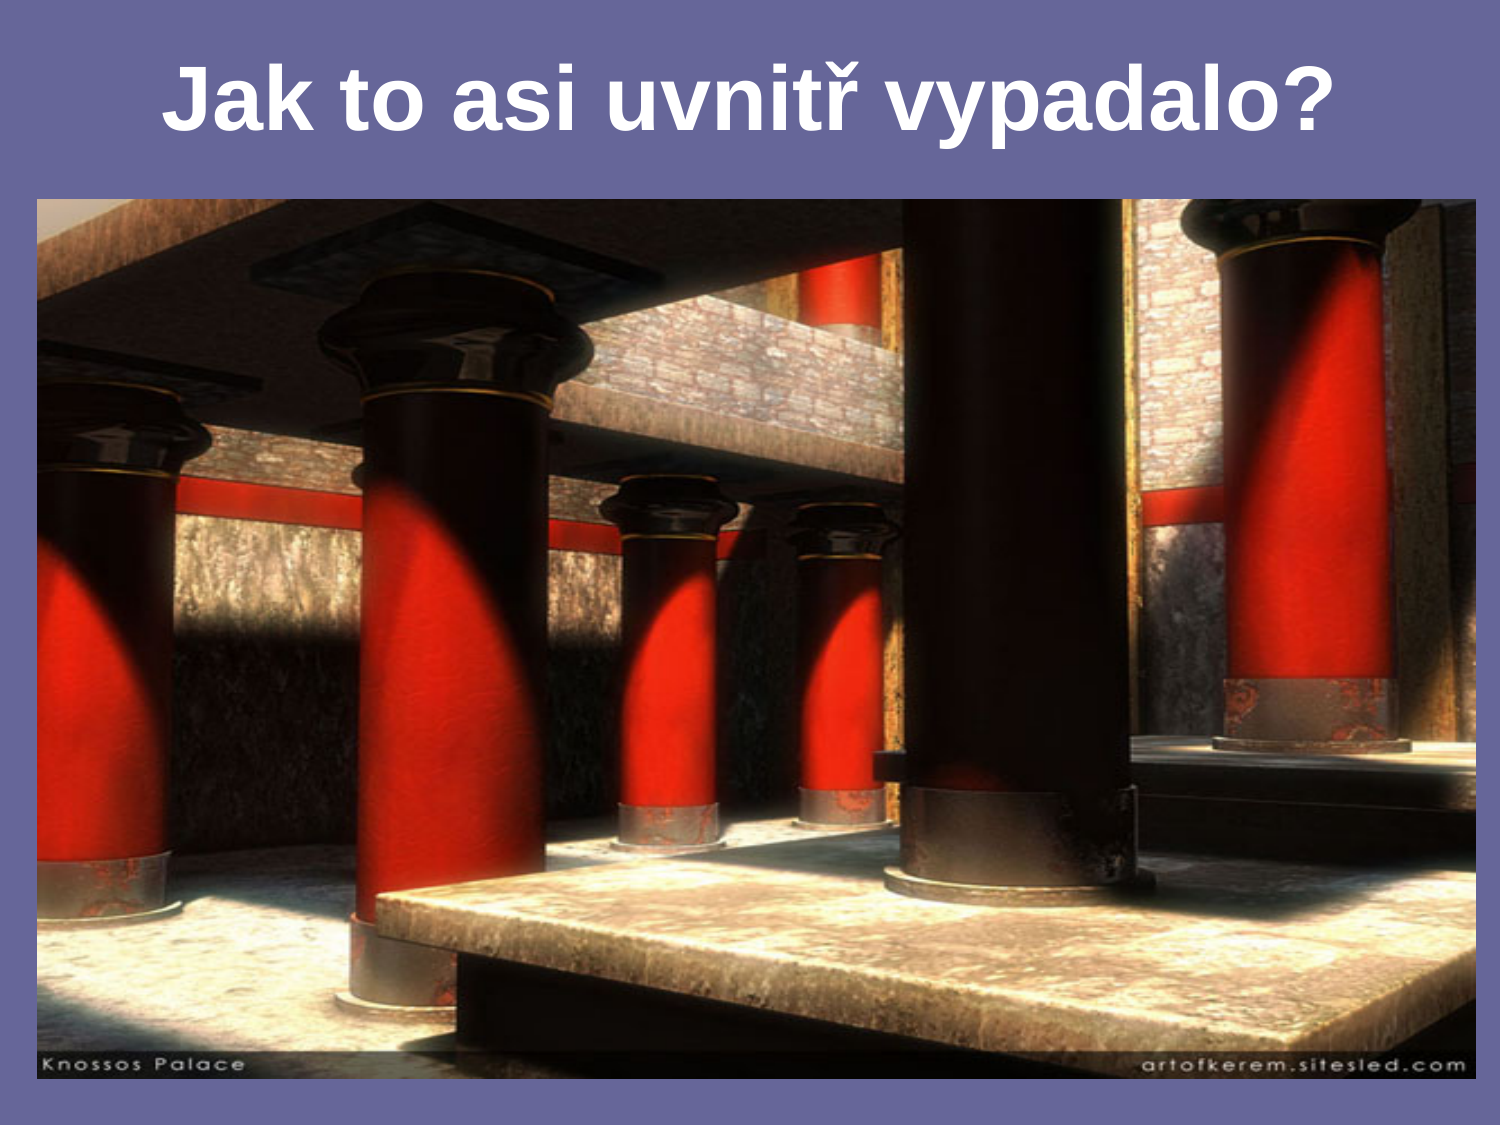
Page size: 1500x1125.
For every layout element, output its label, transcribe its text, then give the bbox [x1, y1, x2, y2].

picture [37, 199, 1476, 1079]
title Jak to asi uvnitř vypadalo? [75, 0, 1426, 188]
